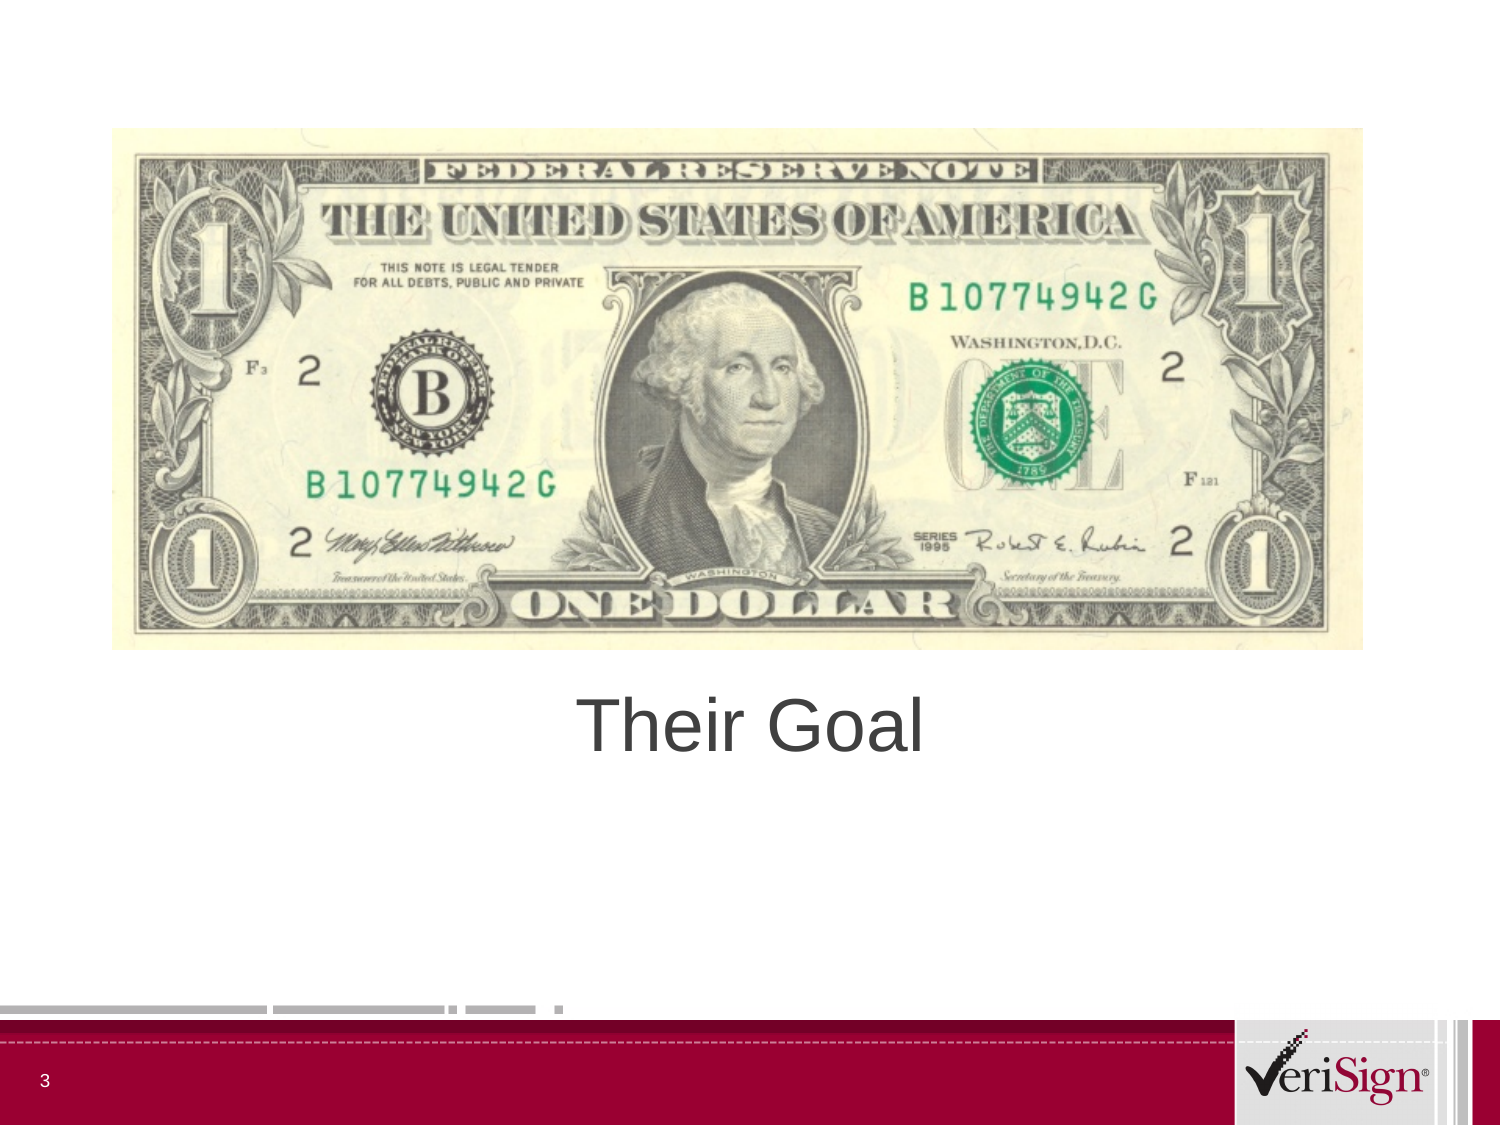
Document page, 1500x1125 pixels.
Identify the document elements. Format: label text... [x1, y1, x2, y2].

picture [112, 128, 1363, 651]
title Their Goal [75, 650, 1426, 801]
